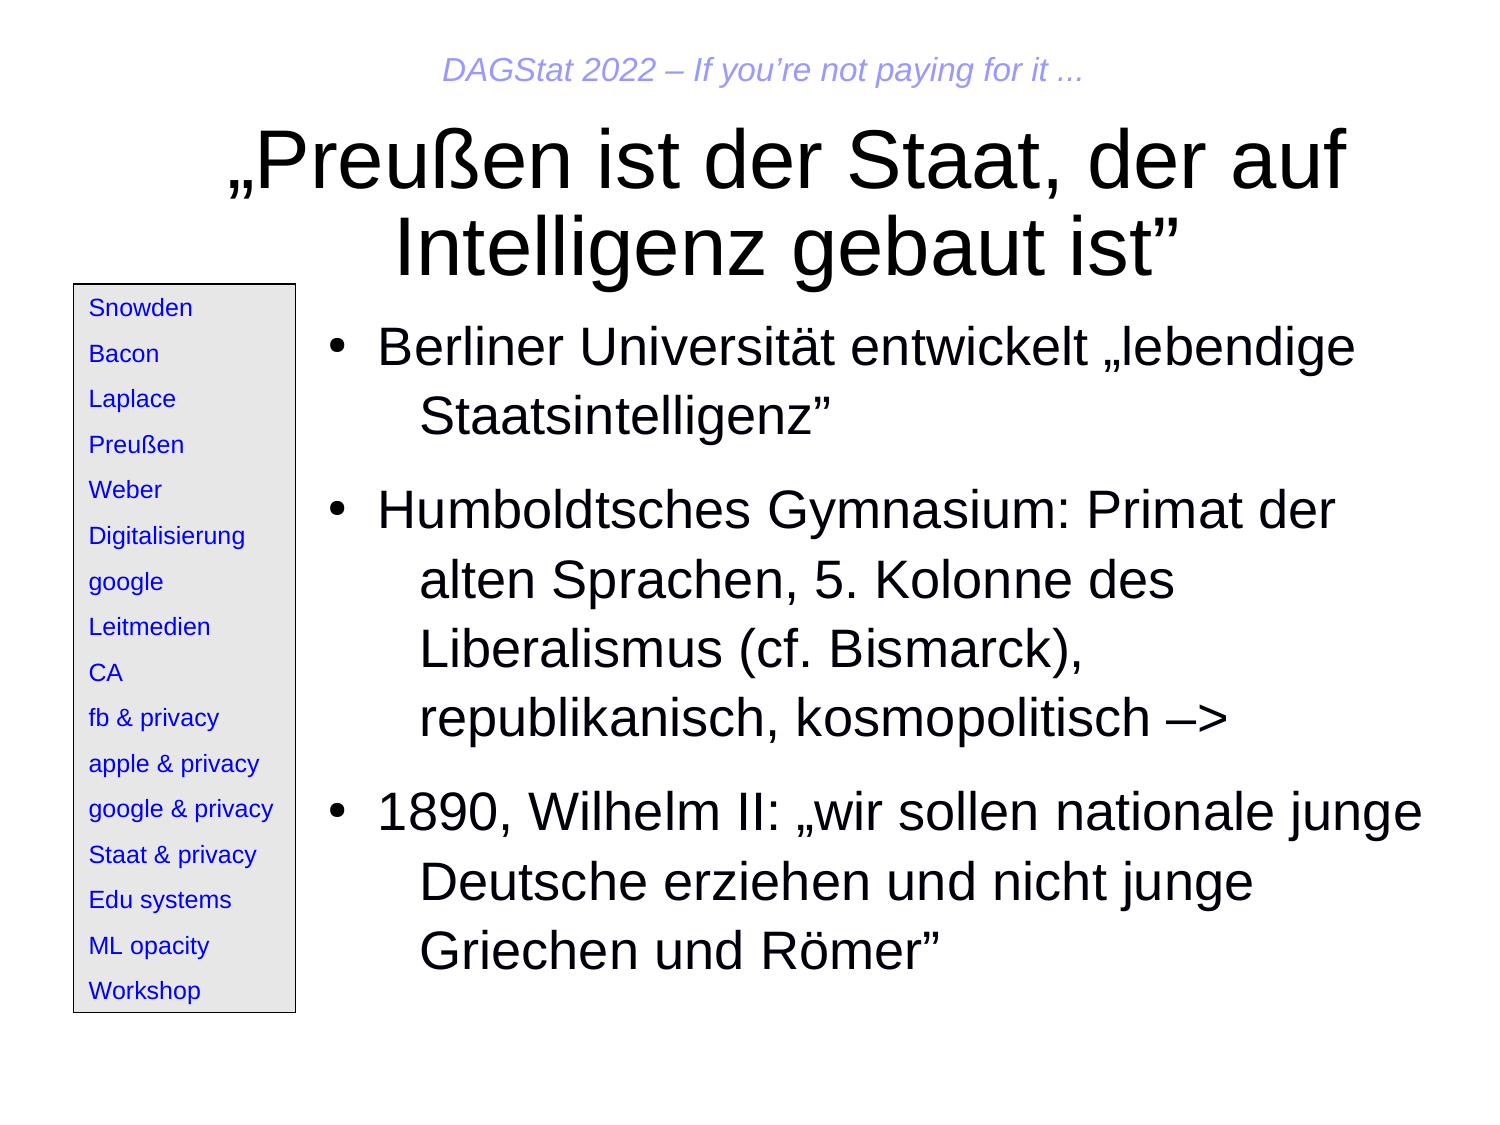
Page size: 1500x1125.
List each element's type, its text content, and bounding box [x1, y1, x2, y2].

title „Preußen ist der Staat, der auf Intelligenz gebaut ist” [112, 112, 1462, 300]
list Berliner Universität entwickelt „lebendige Staatsintelligenz” Humboldtsches Gymnasium: Primat der alten Sprachen, 5. Kolonne des Liberalismus (cf. Bismarck), republikanisch, kosmopolitisch –> 1890, Wilhelm II: „wir sollen nationale junge Deutsche erziehen und nicht junge Griechen und Römer” [327, 307, 1426, 981]
